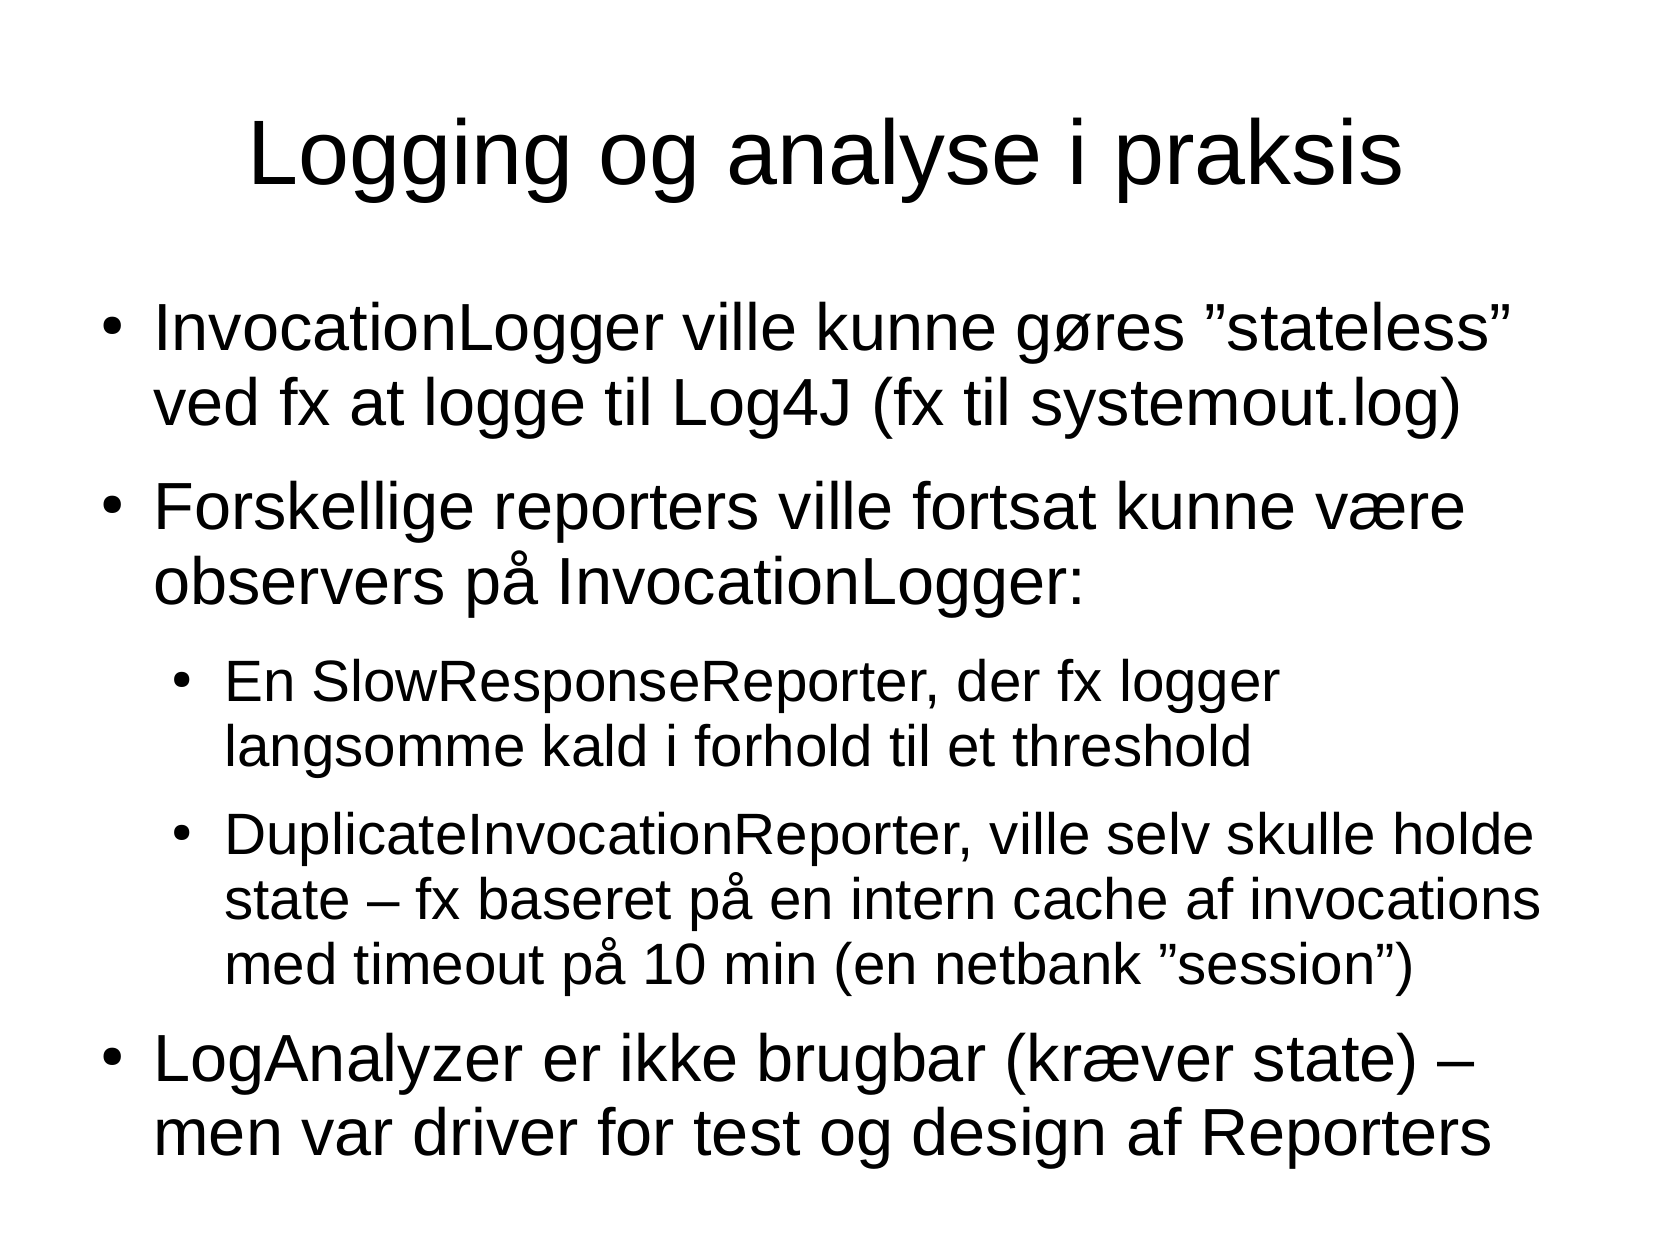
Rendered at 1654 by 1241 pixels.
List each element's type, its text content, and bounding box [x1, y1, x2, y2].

title Logging og analyse i praksis [82, 56, 1571, 250]
list InvocationLogger ville kunne gøres ”stateless” ved fx at logge til Log4J (fx til systemout.log) Forskellige reporters ville fortsat kunne være observers på InvocationLogger: En SlowResponseReporter, der fx logger langsomme kald i forhold til et threshold DuplicateInvocationReporter, ville selv skulle holde state – fx baseret på en intern cache af invocations med timeout på 10 min (en netbank ”session”) LogAnalyzer er ikke brugbar (kræver state) – men var driver for test og design af Reporters [82, 290, 1571, 1170]
